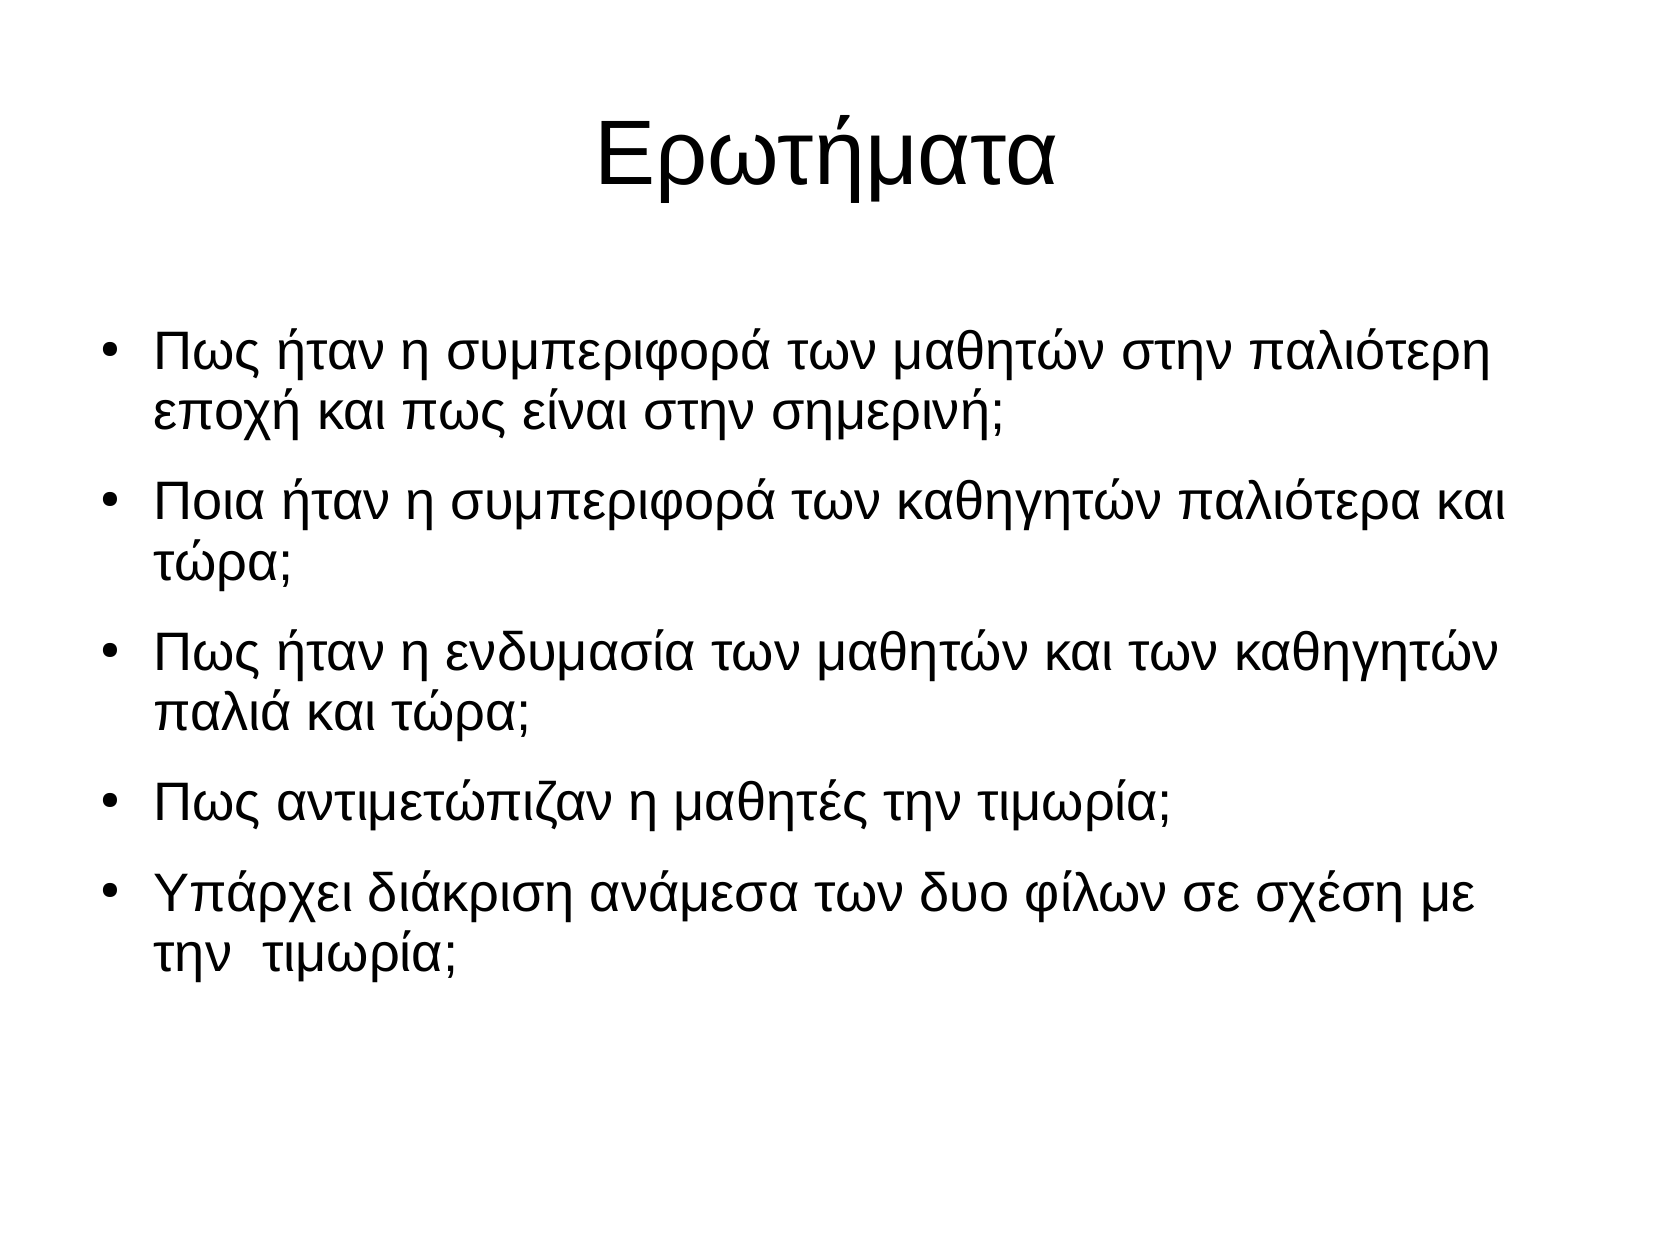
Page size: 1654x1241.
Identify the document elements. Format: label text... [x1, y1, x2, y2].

list Πως ήταν η συμπεριφορά των μαθητών στην παλιότερη εποχή και πως είναι στην σημερινή; Ποια ήταν η συμπεριφορά των καθηγητών παλιότερα και τώρα; Πως ήταν η ενδυμασία των μαθητών και των καθηγητών παλιά και τώρα; Πως αντιμετώπιζαν η μαθητές την τιμωρία; Υπάρχει διάκριση ανάμεσα των δυο φίλων σε σχέση με την τιμωρία; [82, 320, 1571, 1040]
title Ερωτήματα [82, 49, 1571, 257]
